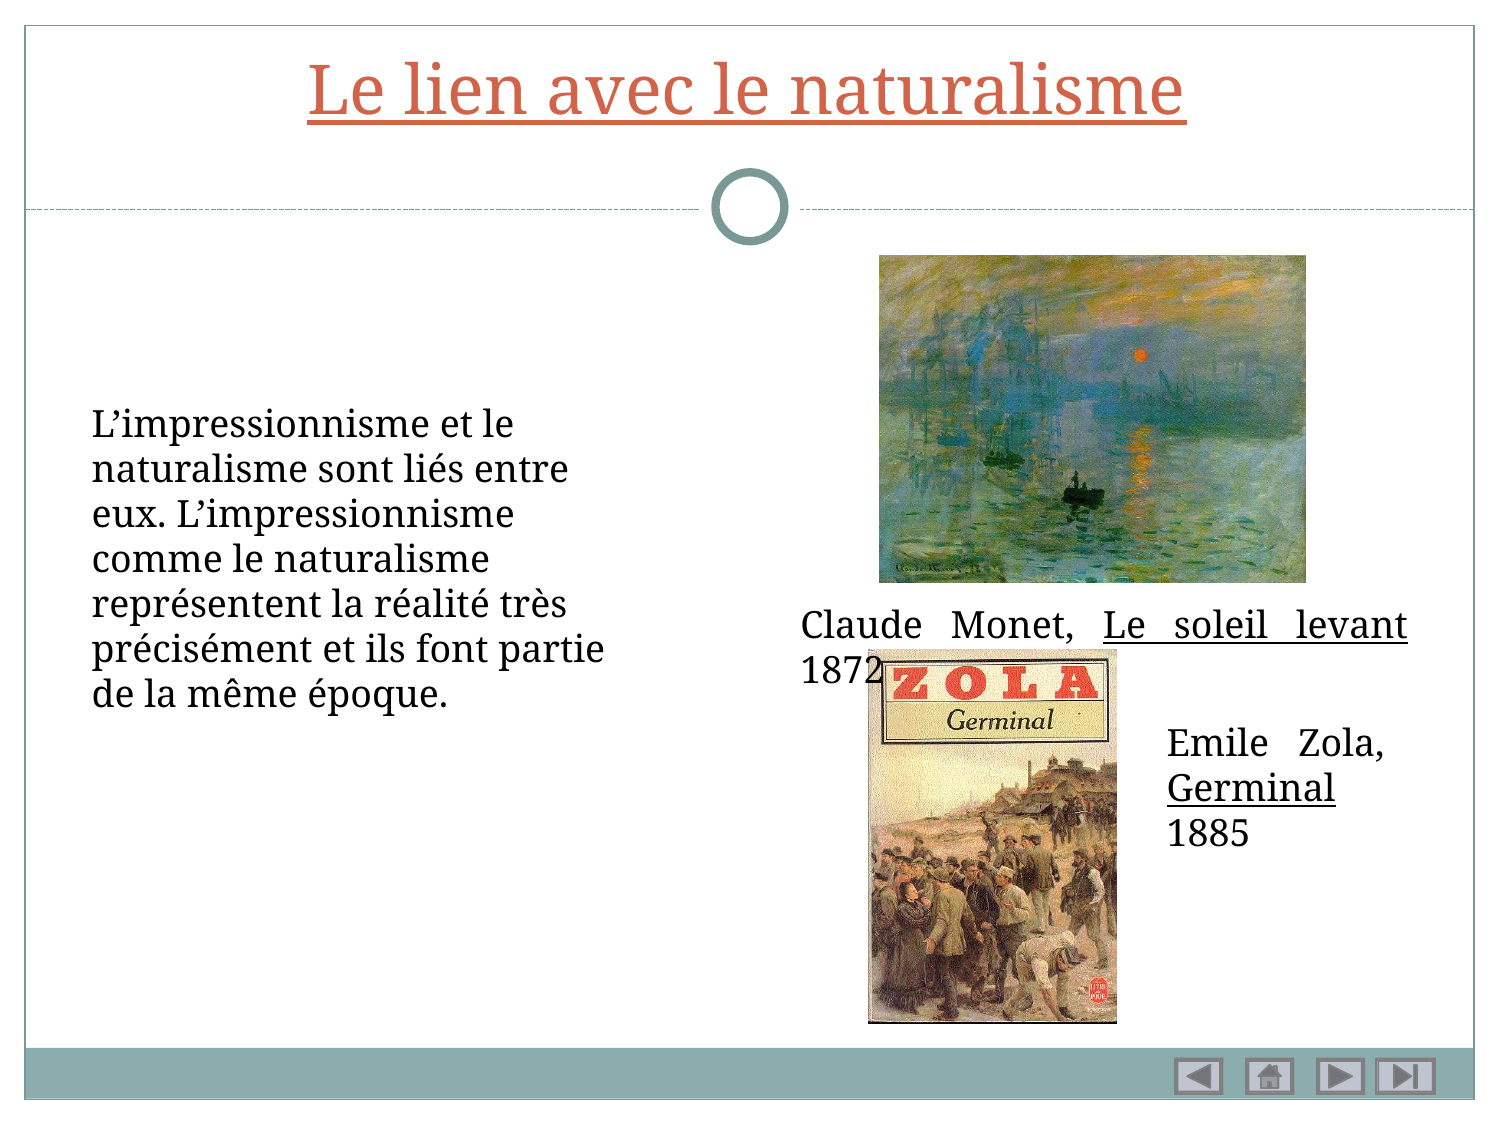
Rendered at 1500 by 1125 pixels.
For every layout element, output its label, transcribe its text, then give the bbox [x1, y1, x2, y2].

text_box [1248, 1058, 1294, 1094]
text_box [1177, 1058, 1223, 1094]
text_box [1318, 1058, 1365, 1094]
picture [868, 699, 1117, 1024]
text_box Claude Monet, Le soleil levant 1872 [785, 586, 1424, 699]
title Le lien avec le naturalisme [46, 30, 1447, 156]
text_box Emile Zola, Germinal 1885 [1151, 704, 1400, 862]
picture [879, 255, 1306, 583]
text_box [1377, 1058, 1436, 1094]
text_box L’impressionnisme et le naturalisme sont liés entre eux. L’impressionnisme comme le naturalisme représentent la réalité très précisément et ils font partie de la même époque. [76, 385, 656, 723]
